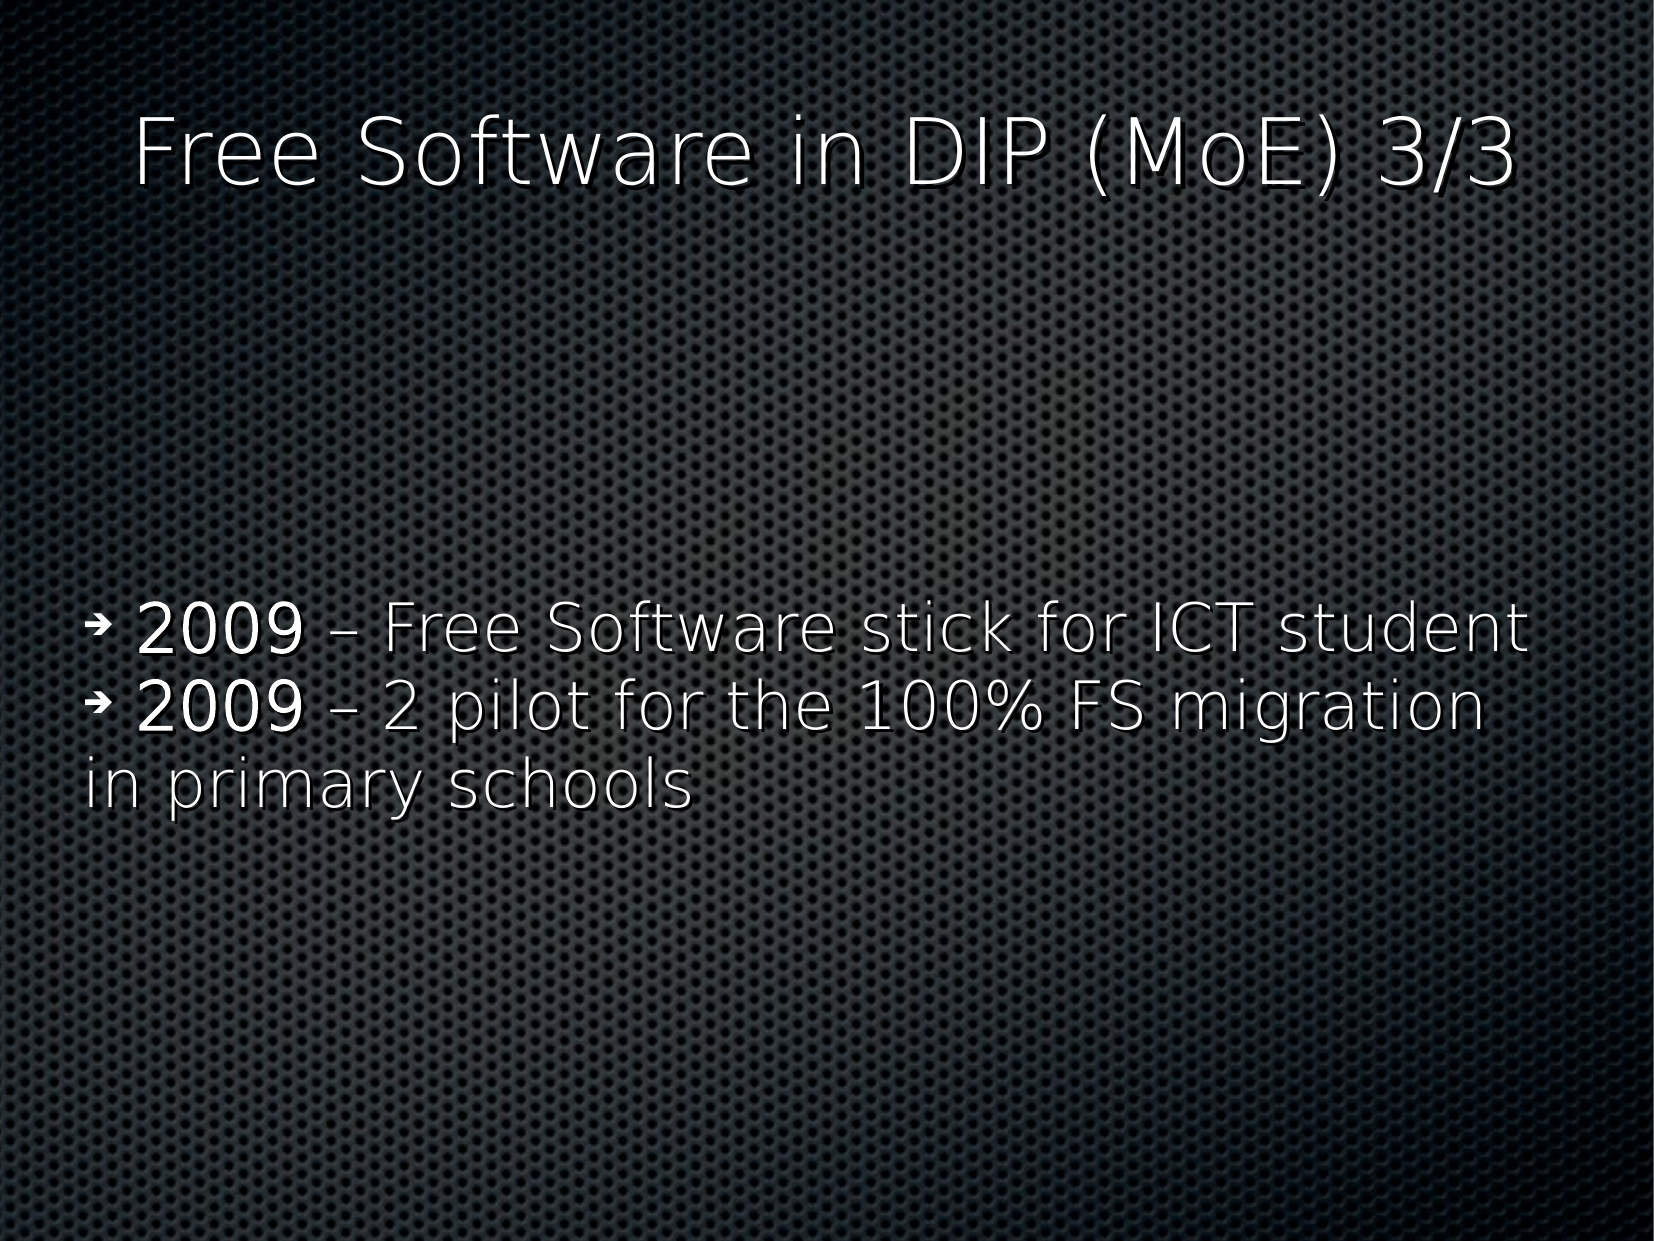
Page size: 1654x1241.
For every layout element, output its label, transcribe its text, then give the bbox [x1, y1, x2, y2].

picture [0, 0, 1654, 1241]
title Free Software in DIP (MoE) 3/3 [82, 49, 1571, 226]
subtitle 2009 – Free Software stick for ICT student 2009 – 2 pilot for the 100% FS migration in primary schools [82, 226, 1571, 1187]
